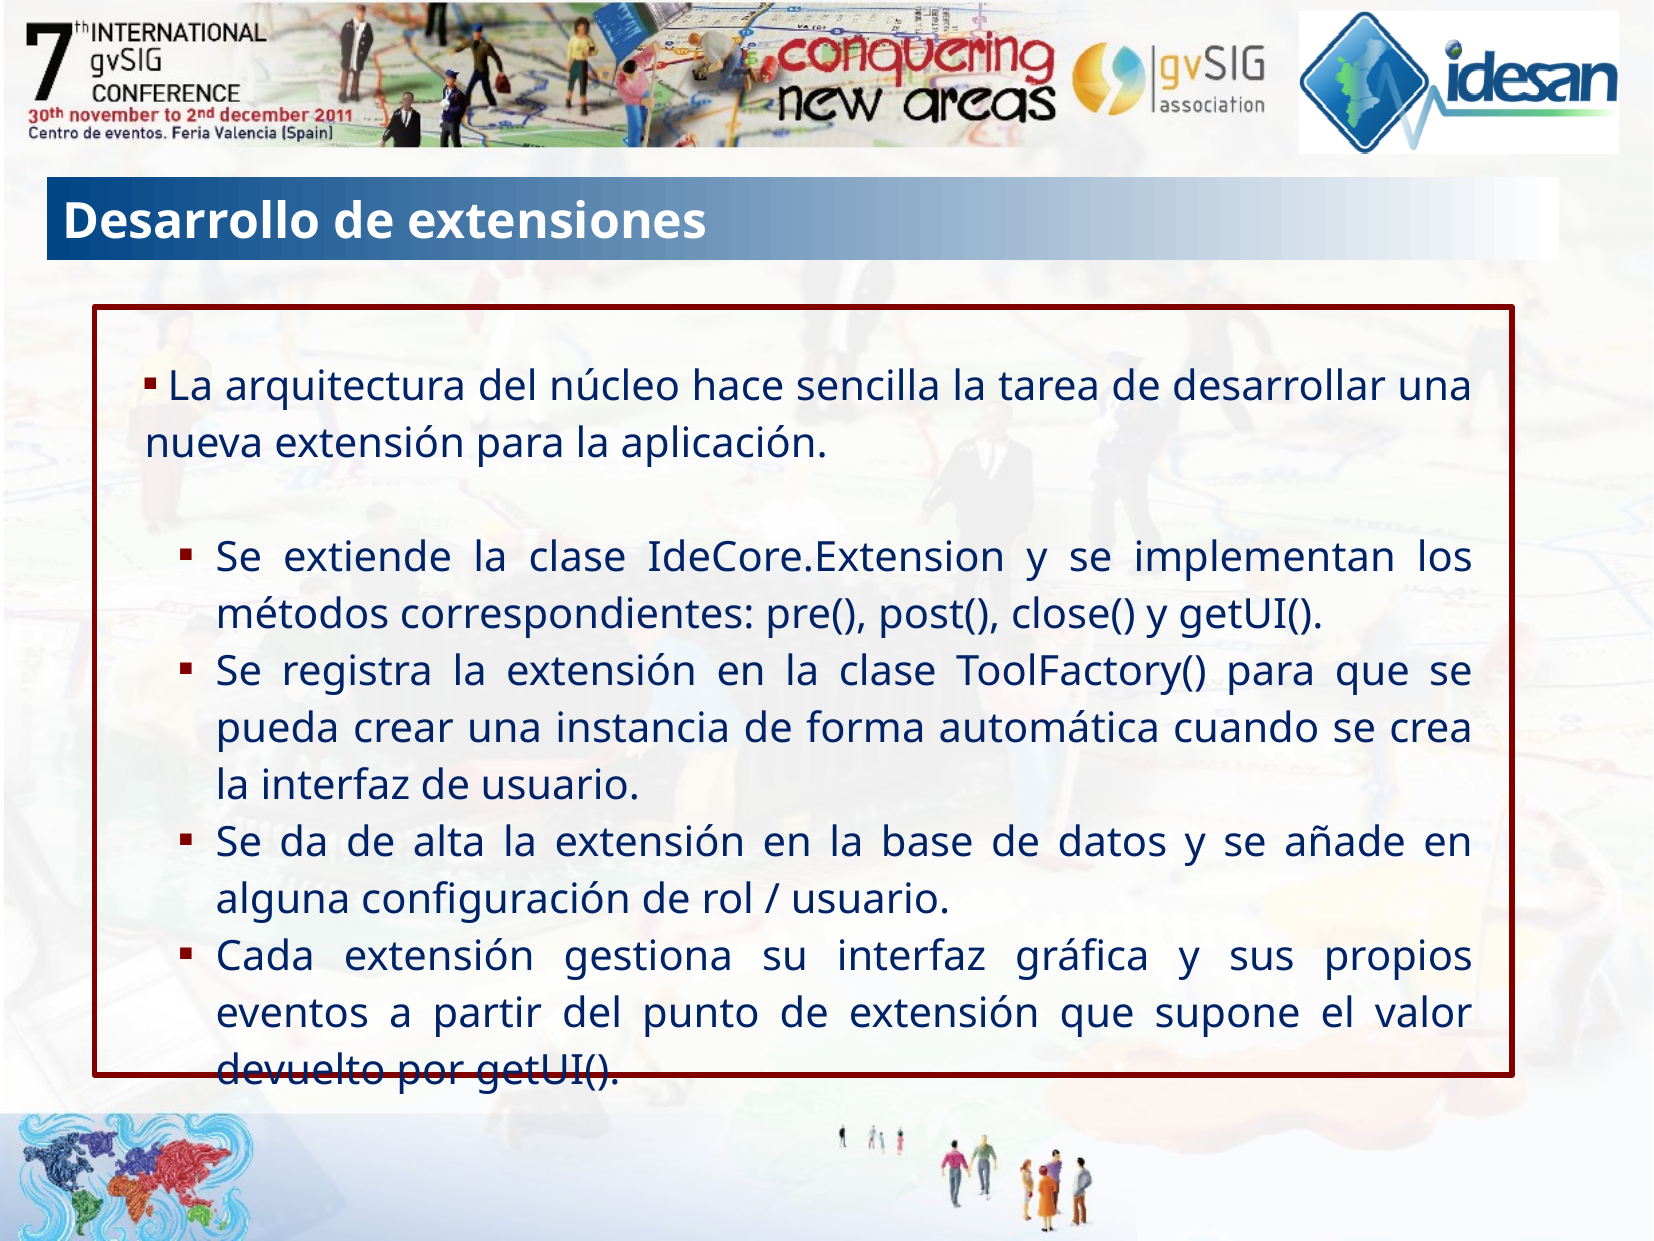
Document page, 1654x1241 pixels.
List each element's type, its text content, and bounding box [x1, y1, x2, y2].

text_box La arquitectura del núcleo hace sencilla la tarea de desarrollar una nueva extensión para la aplicación. Se extiende la clase IdeCore.Extension y se implementan los métodos correspondientes: pre(), post(), close() y getUI(). Se registra la extensión en la clase ToolFactory() para que se pueda crear una instancia de forma automática cuando se crea la interfaz de usuario. Se da de alta la extensión en la base de datos y se añade en alguna configuración de rol / usuario. Cada extensión gestiona su interfaz gráfica y sus propios eventos a partir del punto de extensión que supone el valor devuelto por getUI(). [129, 348, 1489, 1043]
picture [0, 0, 1654, 1241]
text_box Desarrollo de extensiones [47, 177, 1560, 251]
